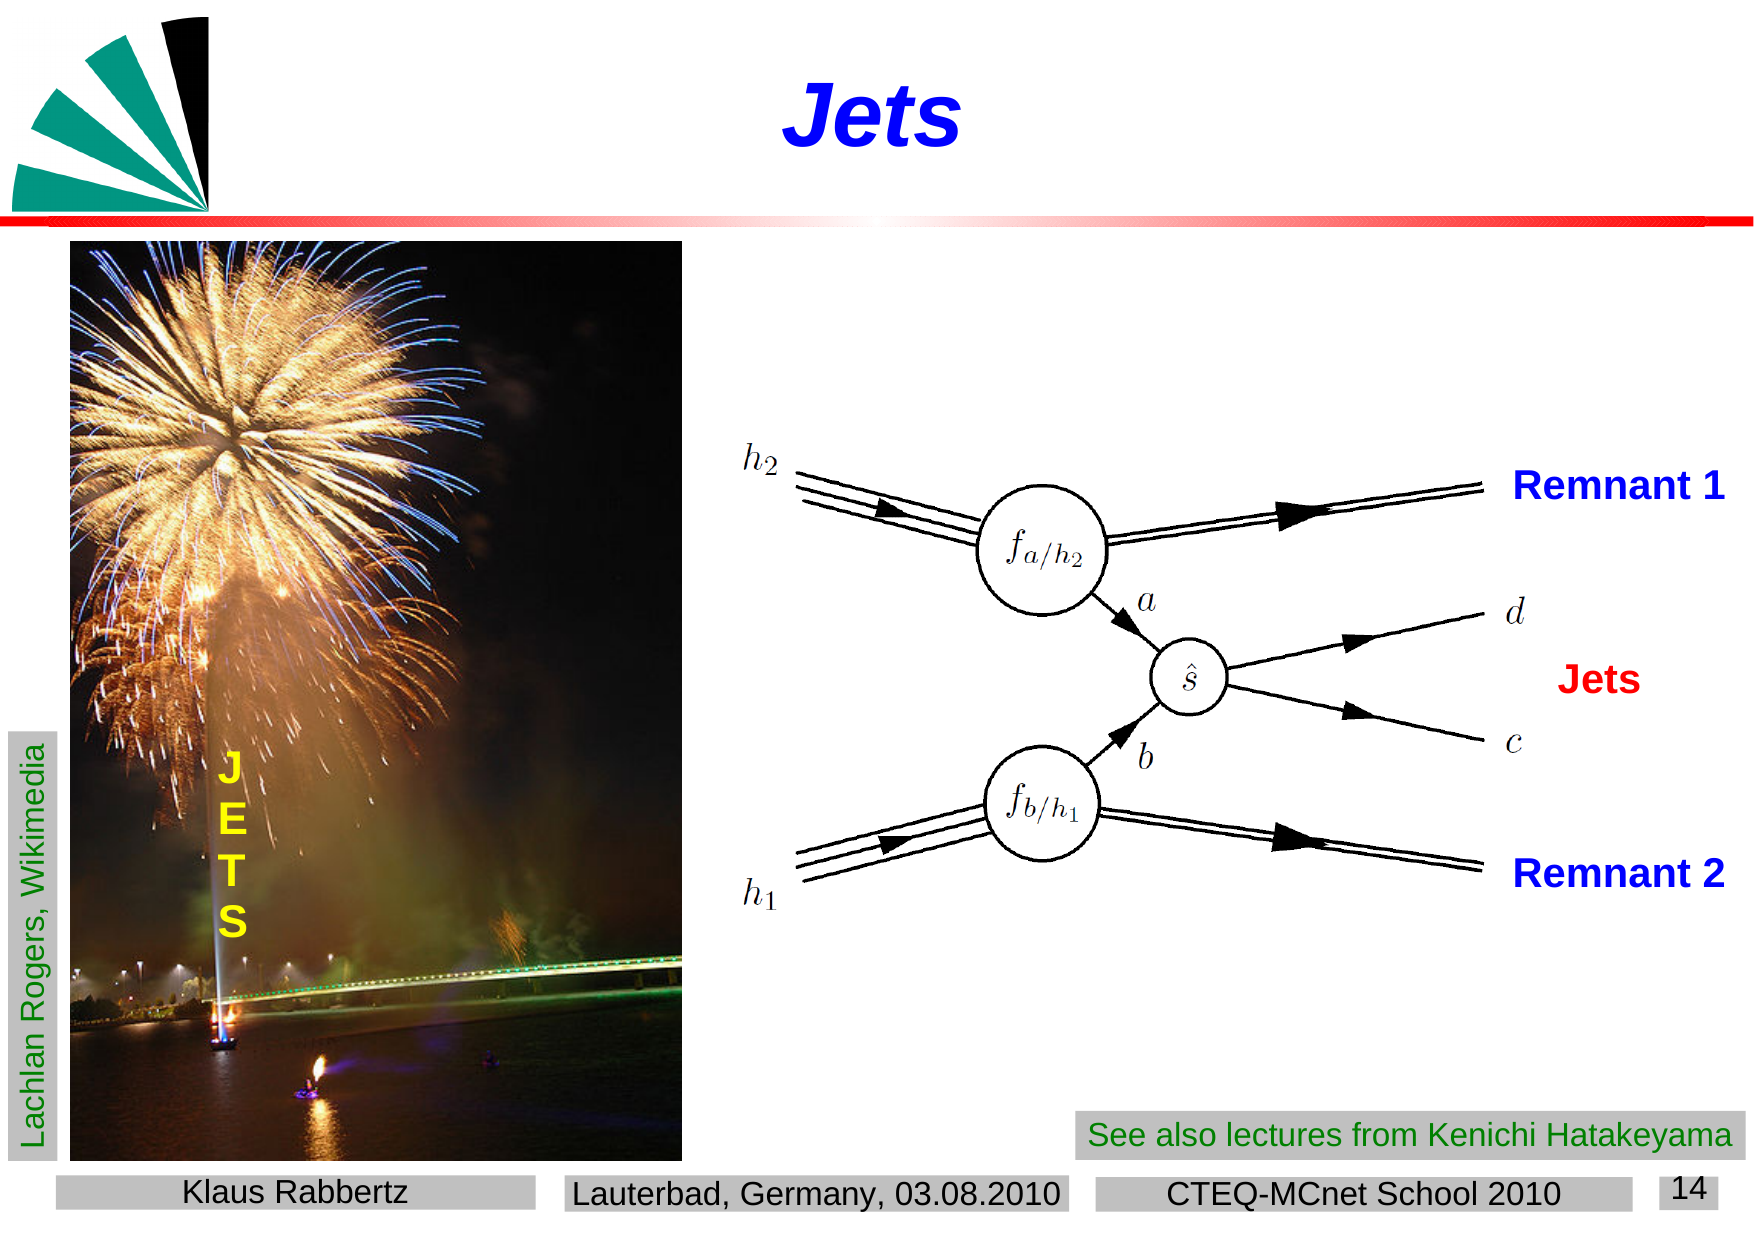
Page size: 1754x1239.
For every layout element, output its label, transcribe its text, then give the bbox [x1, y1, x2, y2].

picture [735, 434, 1535, 916]
picture [70, 241, 682, 1161]
text_box Remnant 2 [1500, 843, 1738, 903]
text_box Remnant 1 [1500, 455, 1738, 515]
text_box Lachlan Rogers, Wikimedia [8, 731, 58, 1161]
title Jets [220, 16, 1525, 213]
text_box J E T S [205, 736, 261, 958]
picture [12, 17, 209, 214]
text_box See also lectures from Kenichi Hatakeyama [1075, 1110, 1746, 1160]
text_box Jets [1545, 649, 1654, 710]
